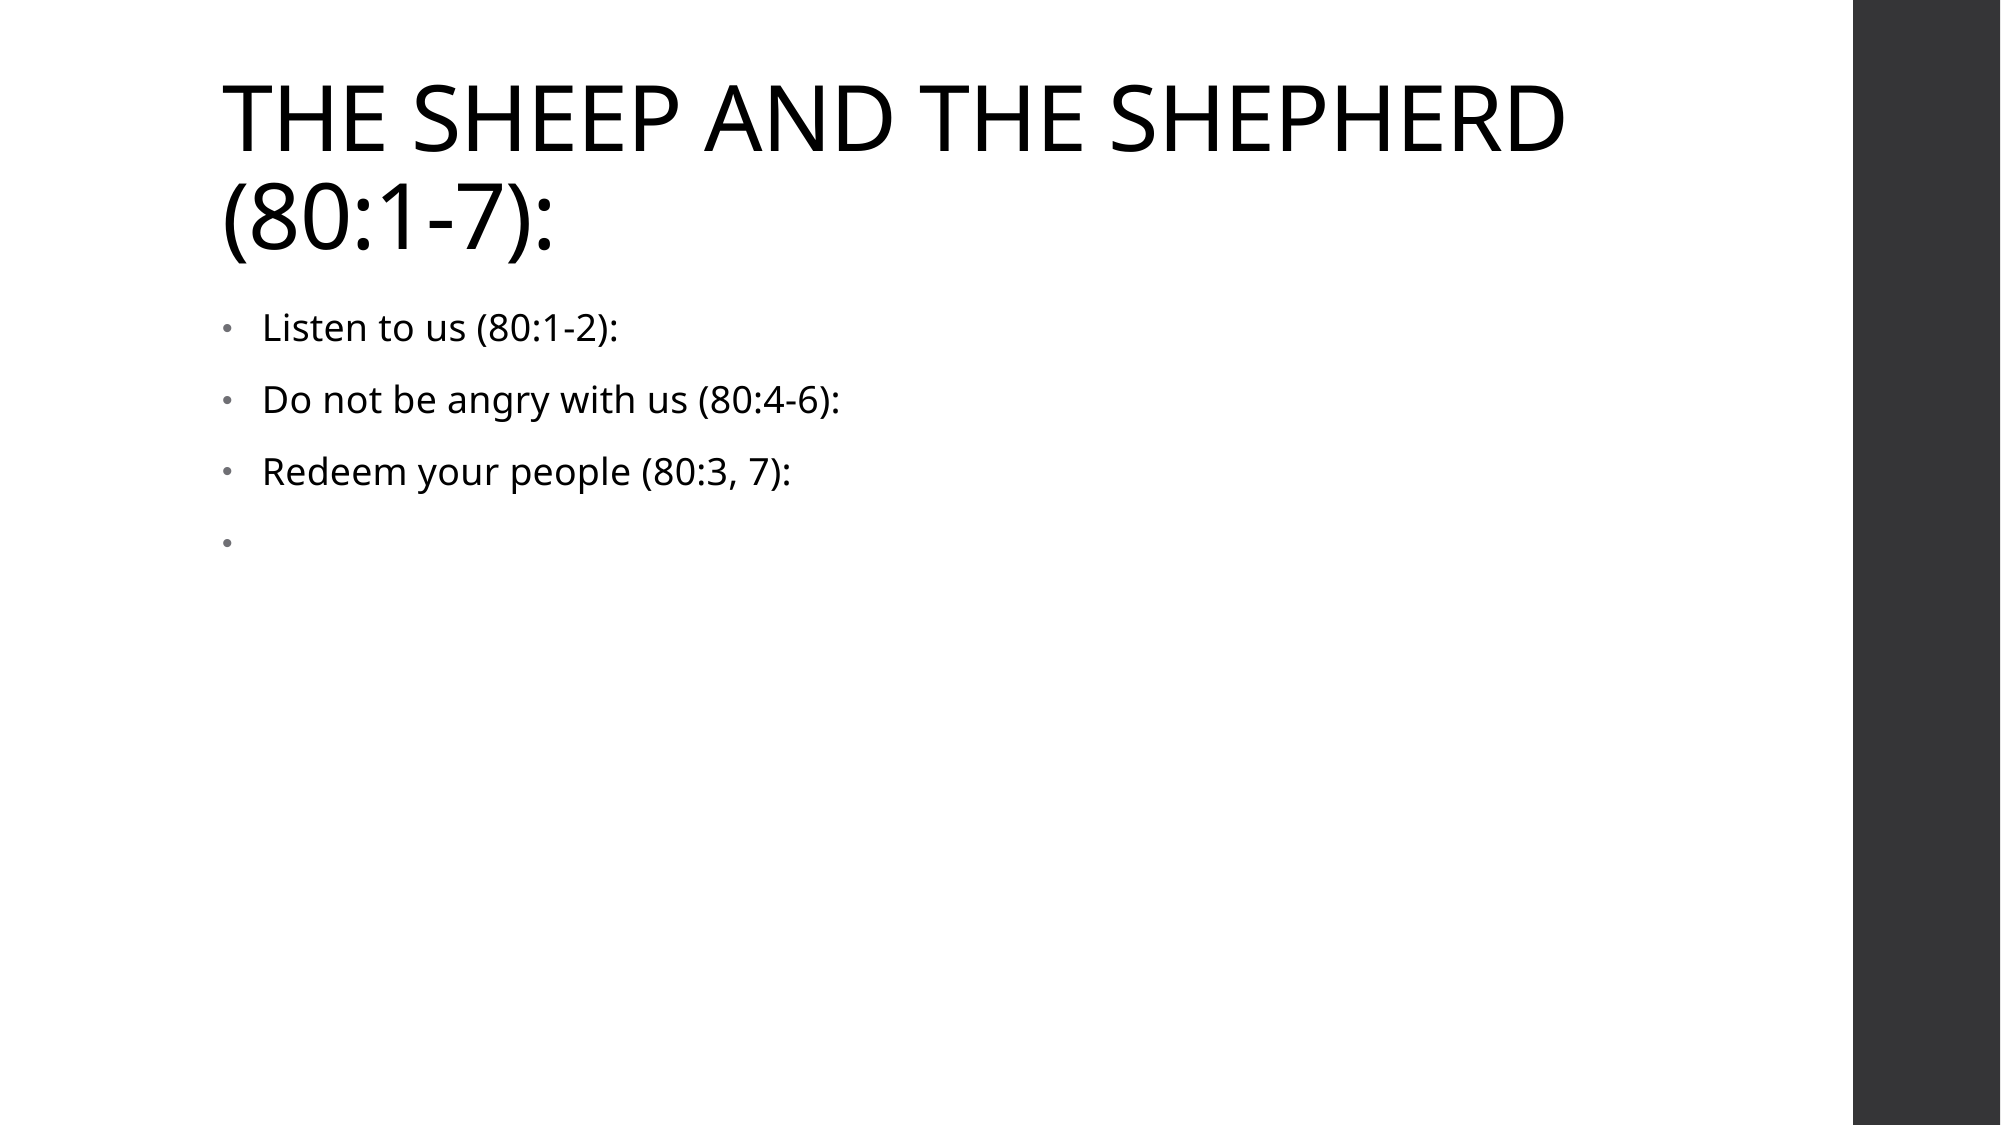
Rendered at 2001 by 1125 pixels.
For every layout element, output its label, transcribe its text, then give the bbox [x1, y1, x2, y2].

title THE SHEEP AND THE SHEPHERD (80:1-7): [206, 60, 1797, 278]
list Listen to us (80:1-2): Do not be angry with us (80:4-6): Redeem your people (80:3, 7): [206, 299, 1617, 1014]
